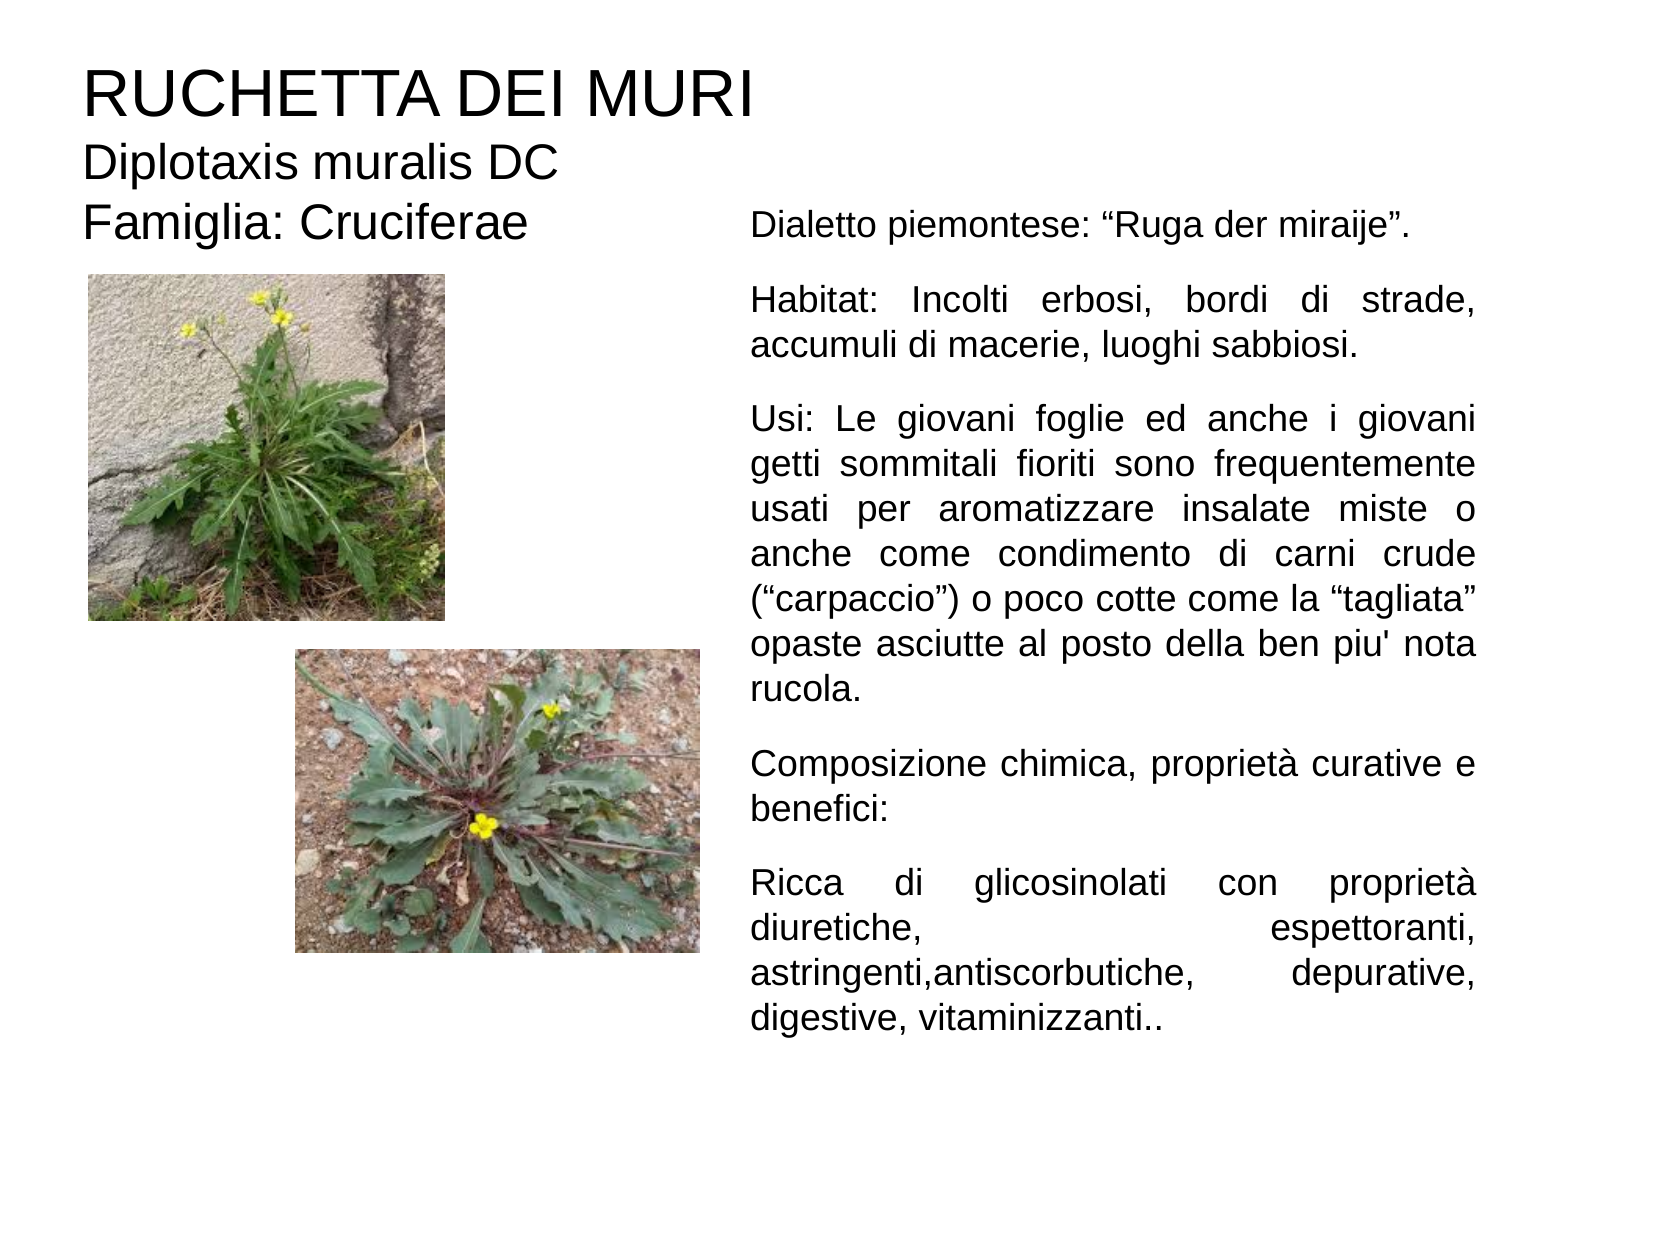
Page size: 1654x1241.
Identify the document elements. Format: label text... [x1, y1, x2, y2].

picture [295, 649, 700, 953]
list Dialetto piemontese: “Ruga der miraije”. Habitat: Incolti erbosi, bordi di strade, accumuli di macerie, luoghi sabbiosi. Usi: Le giovani foglie ed anche i giovani getti sommitali fioriti sono frequentemente usati per aromatizzare insalate miste o anche come condimento di carni crude (“carpaccio”) o poco cotte come la “tagliata” opaste asciutte al posto della ben piu' nota rucola. Composizione chimica, proprietà curative e benefici: Ricca di glicosinolati con proprietà diuretiche, espettoranti, astringenti,antiscorbutiche, depurative, digestive, vitaminizzanti.. [750, 200, 1477, 1063]
picture [88, 274, 445, 621]
title RUCHETTA DEI MURI Diplotaxis muralis DC Famiglia: Cruciferae [82, 49, 1571, 274]
